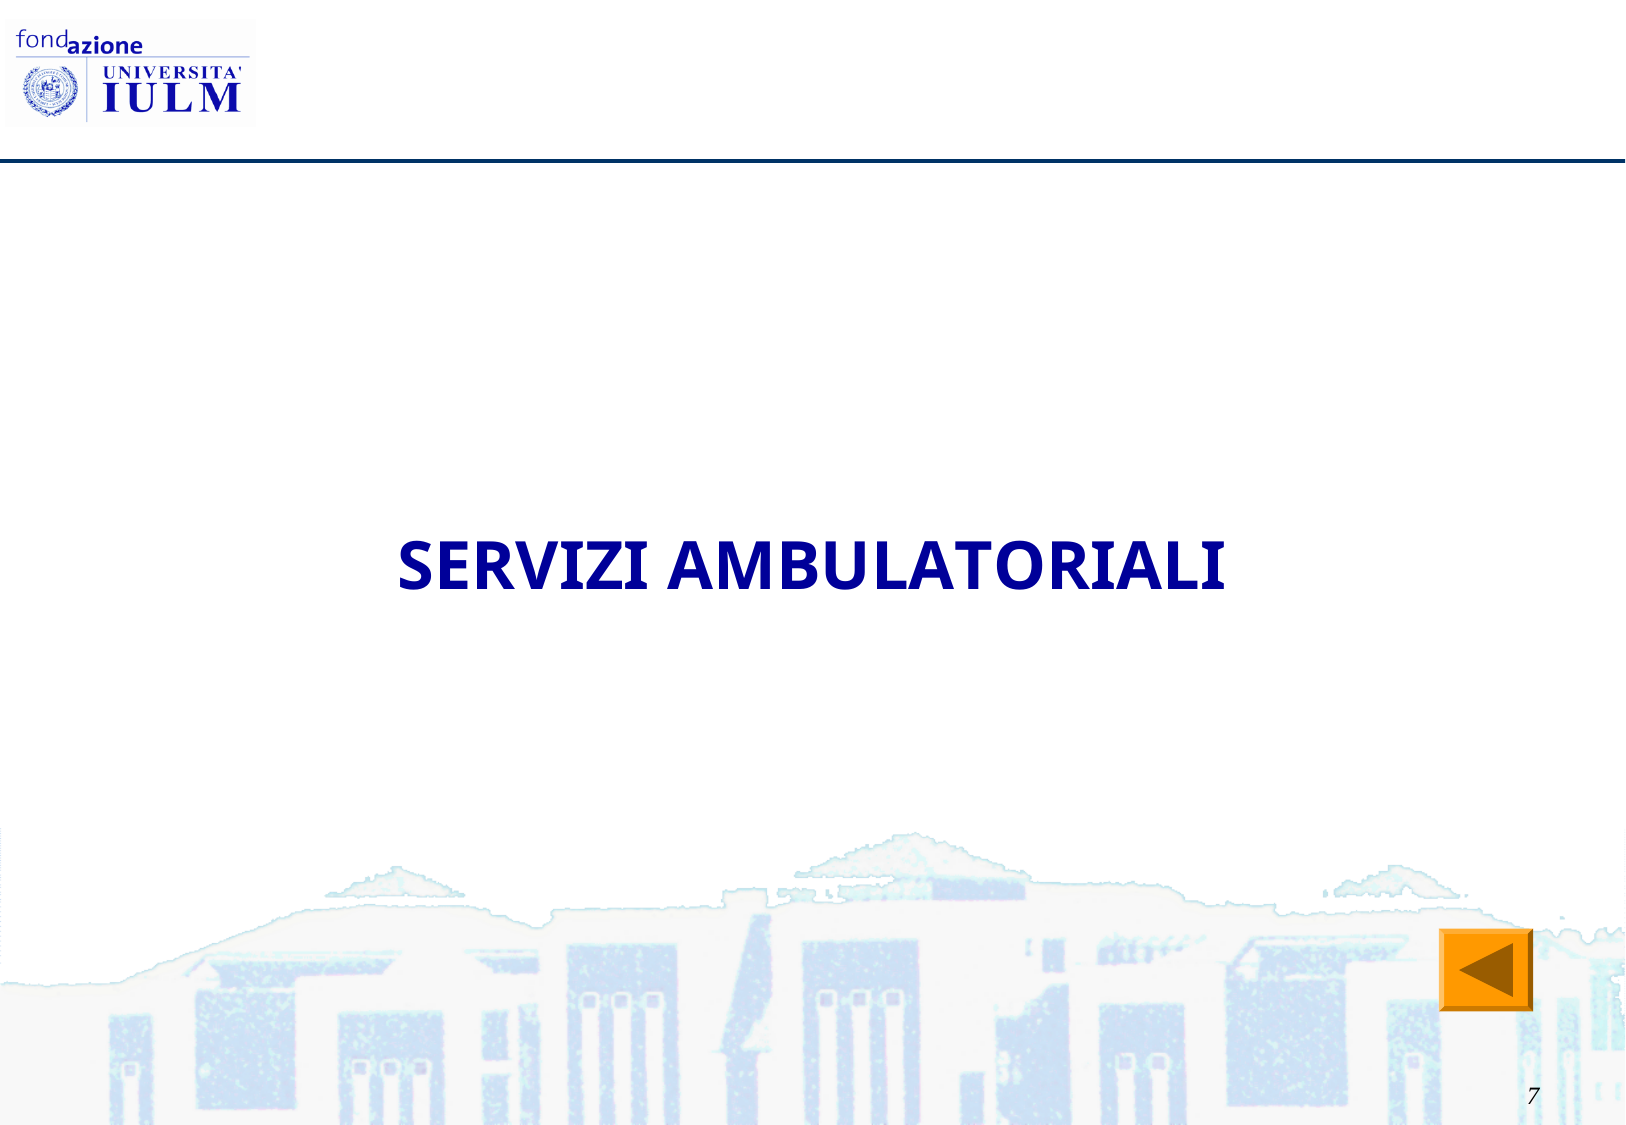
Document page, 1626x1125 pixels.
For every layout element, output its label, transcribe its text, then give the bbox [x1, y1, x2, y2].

picture [5, 19, 256, 127]
text_box SERVIZI AMBULATORIALI [121, 469, 1504, 657]
text_box [1440, 928, 1534, 1012]
text_box (valori medi, scala 1-7) [1438, 928, 1445, 1012]
